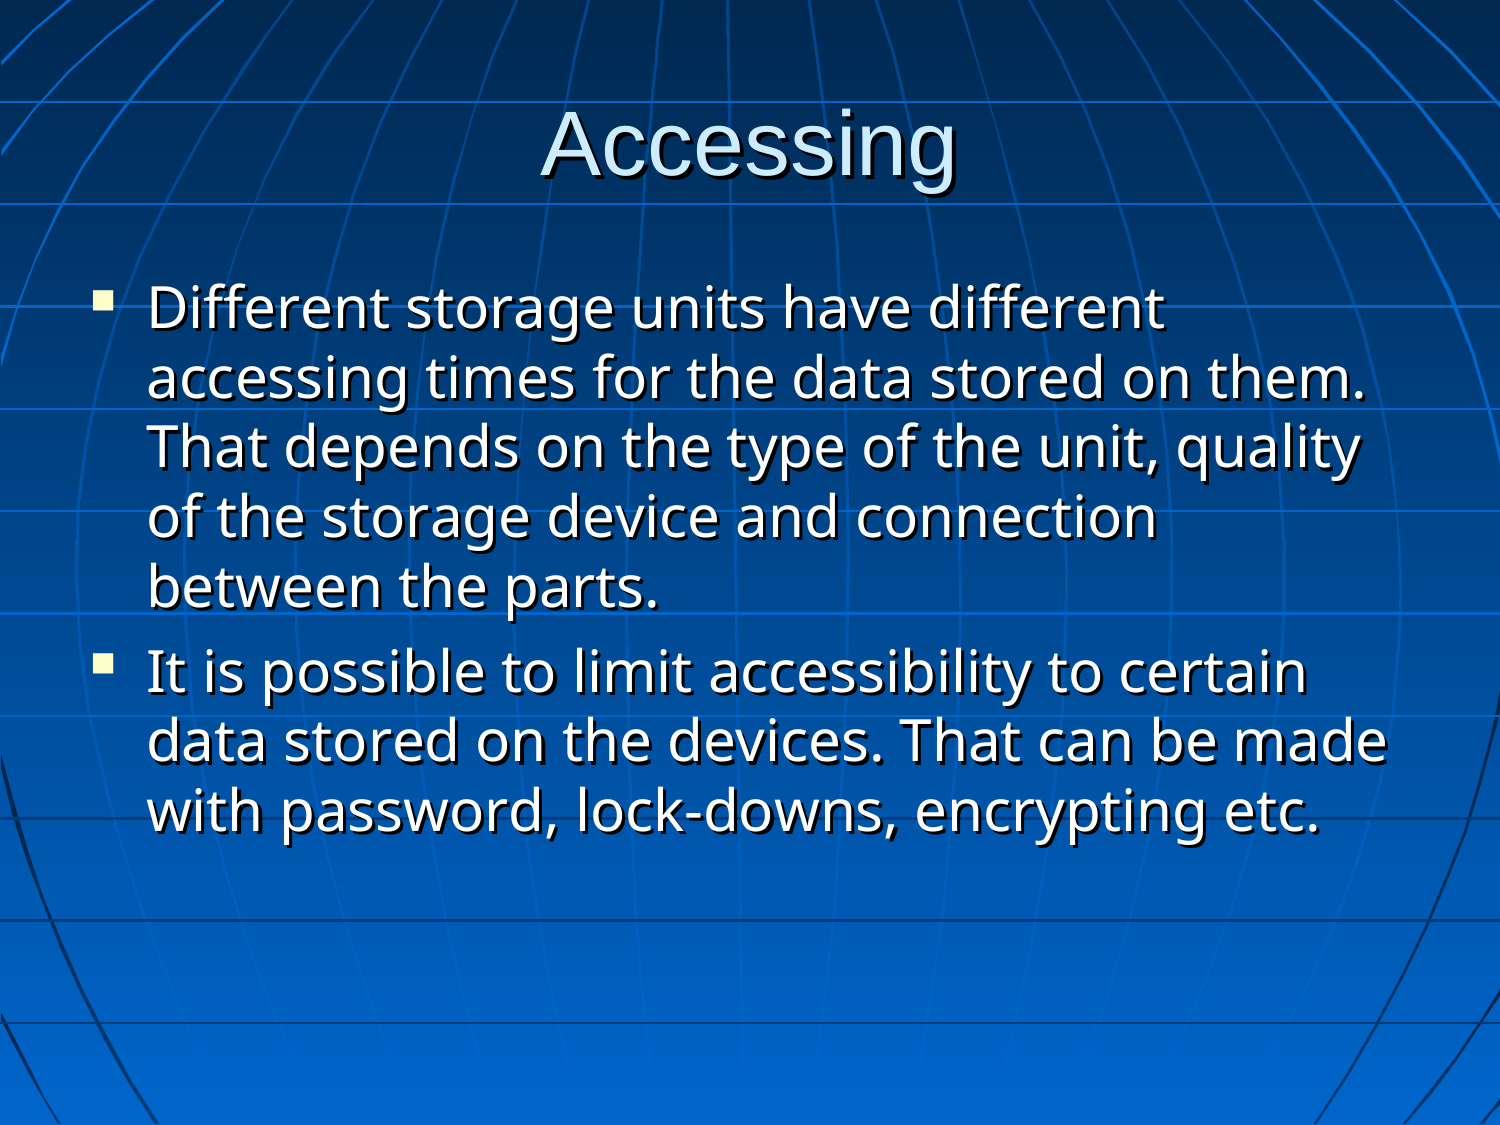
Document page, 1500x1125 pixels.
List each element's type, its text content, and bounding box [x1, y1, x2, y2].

list Different storage units have different accessing times for the data stored on them. That depends on the type of the unit, quality of the storage device and connection between the parts. It is possible to limit accessibility to certain data stored on the devices. That can be made with password, lock-downs, encrypting etc. [75, 262, 1426, 1006]
title Accessing [75, 45, 1426, 233]
